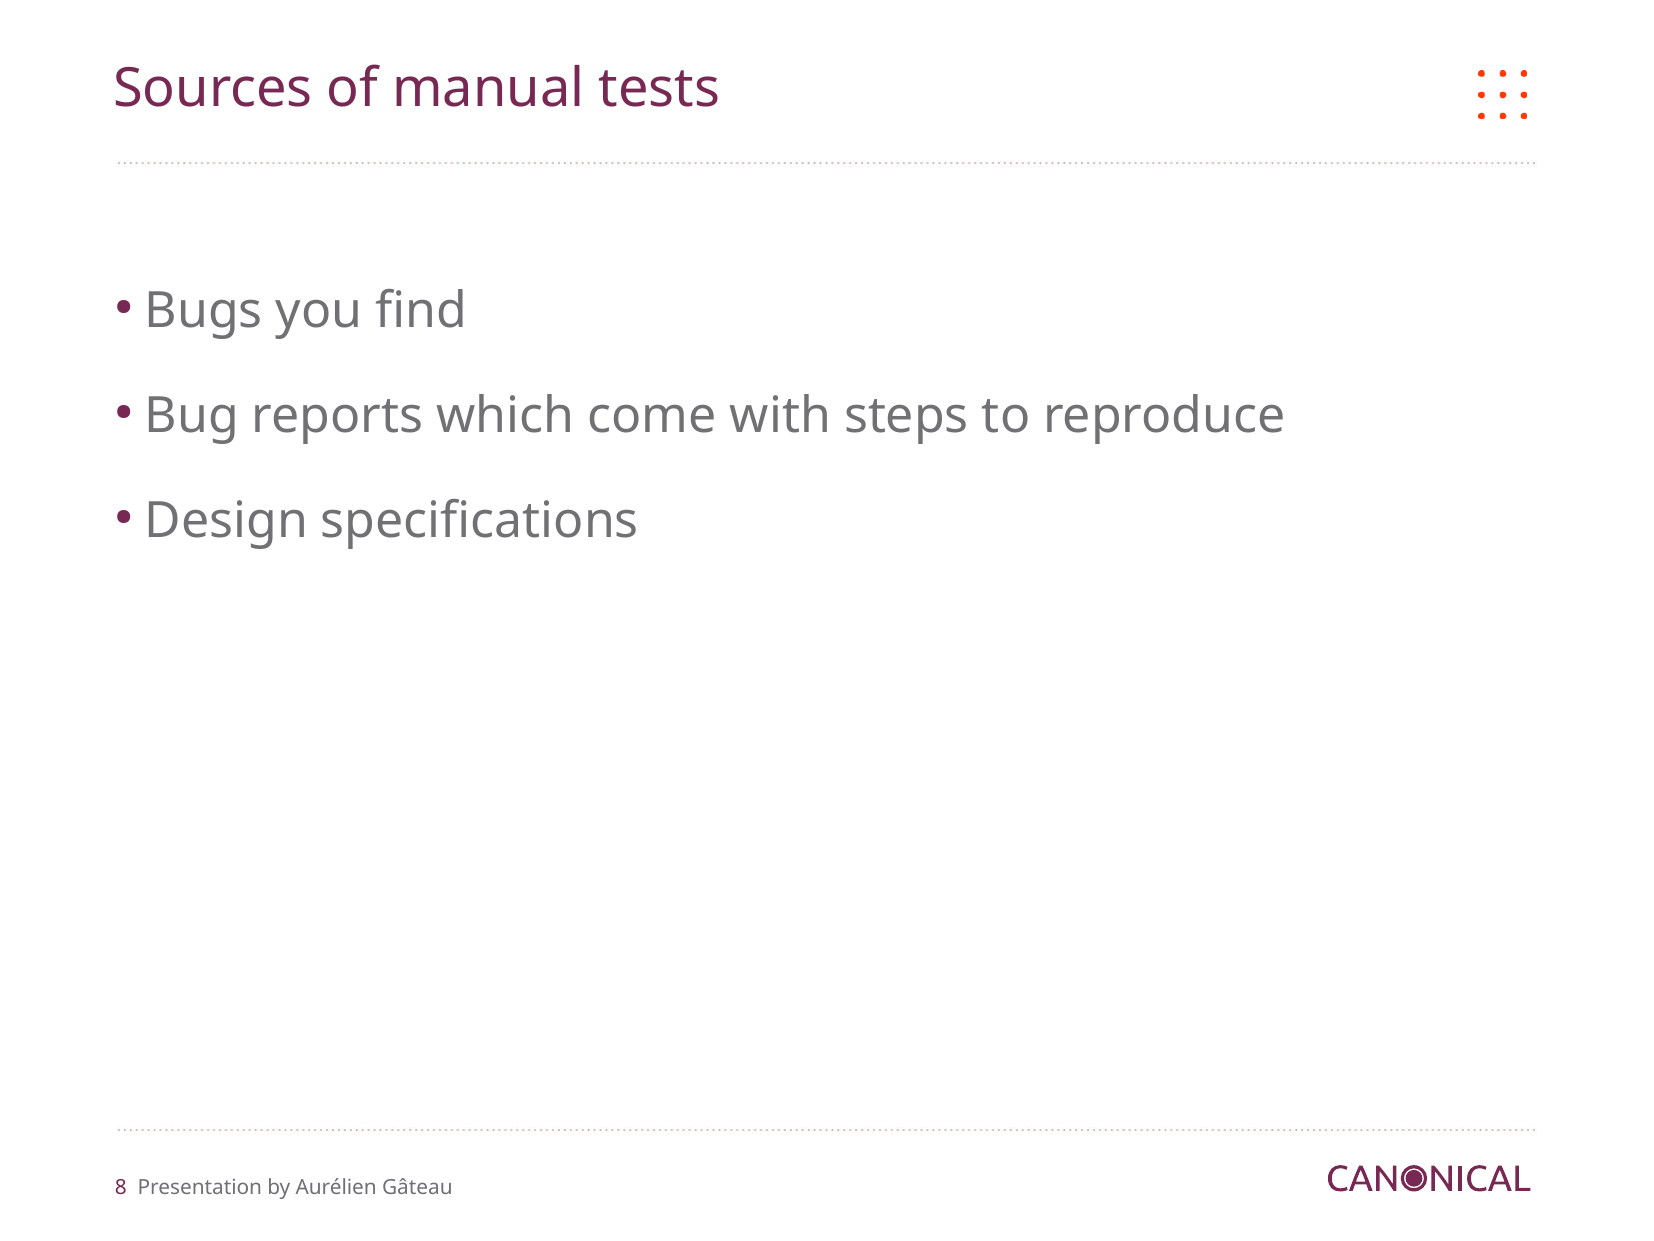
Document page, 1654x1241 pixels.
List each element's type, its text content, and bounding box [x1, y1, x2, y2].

picture [1478, 70, 1527, 119]
list Bugs you find Bug reports which come with steps to reproduce Design specifications [115, 256, 1540, 1076]
title Sources of manual tests [113, 64, 1382, 107]
picture [116, 160, 1539, 168]
picture [116, 1128, 1539, 1135]
